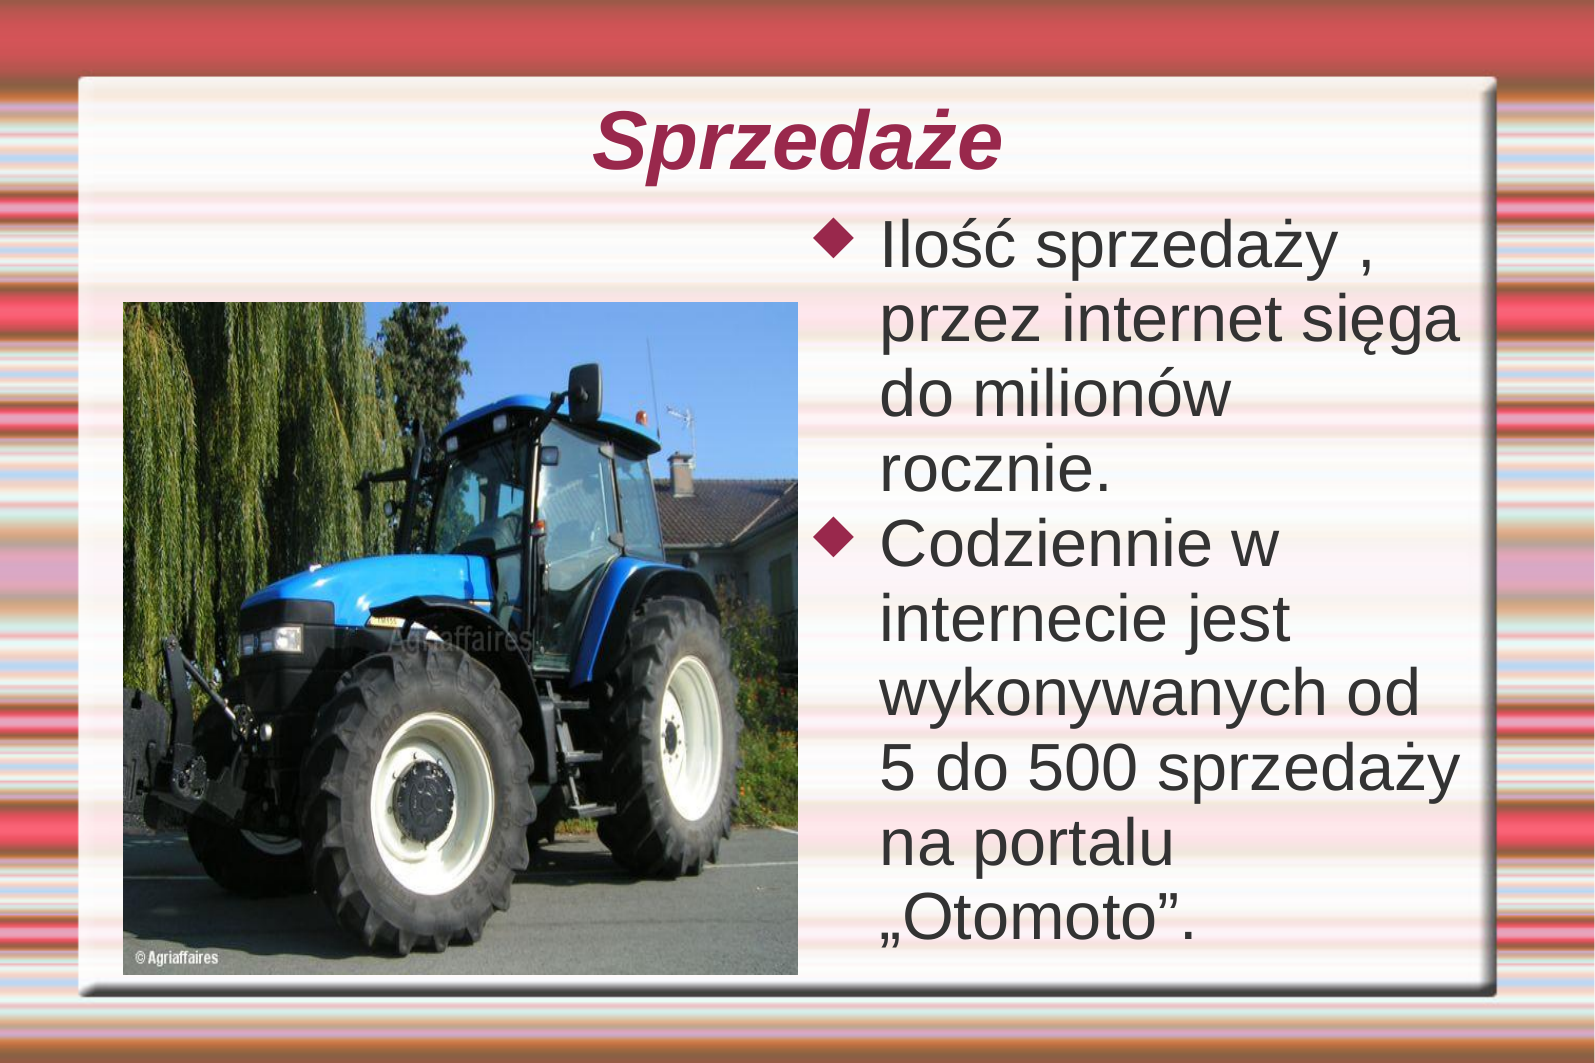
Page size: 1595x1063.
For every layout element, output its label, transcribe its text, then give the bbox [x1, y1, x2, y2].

list Ilość sprzedaży , przez internet sięga do milionów rocznie. Codziennie w internecie jest wykonywanych od 5 do 500 sprzedaży na portalu „Otomoto”. [797, 206, 1463, 1049]
title Sprzedaże [117, 94, 1479, 281]
picture [0, 0, 1595, 1063]
